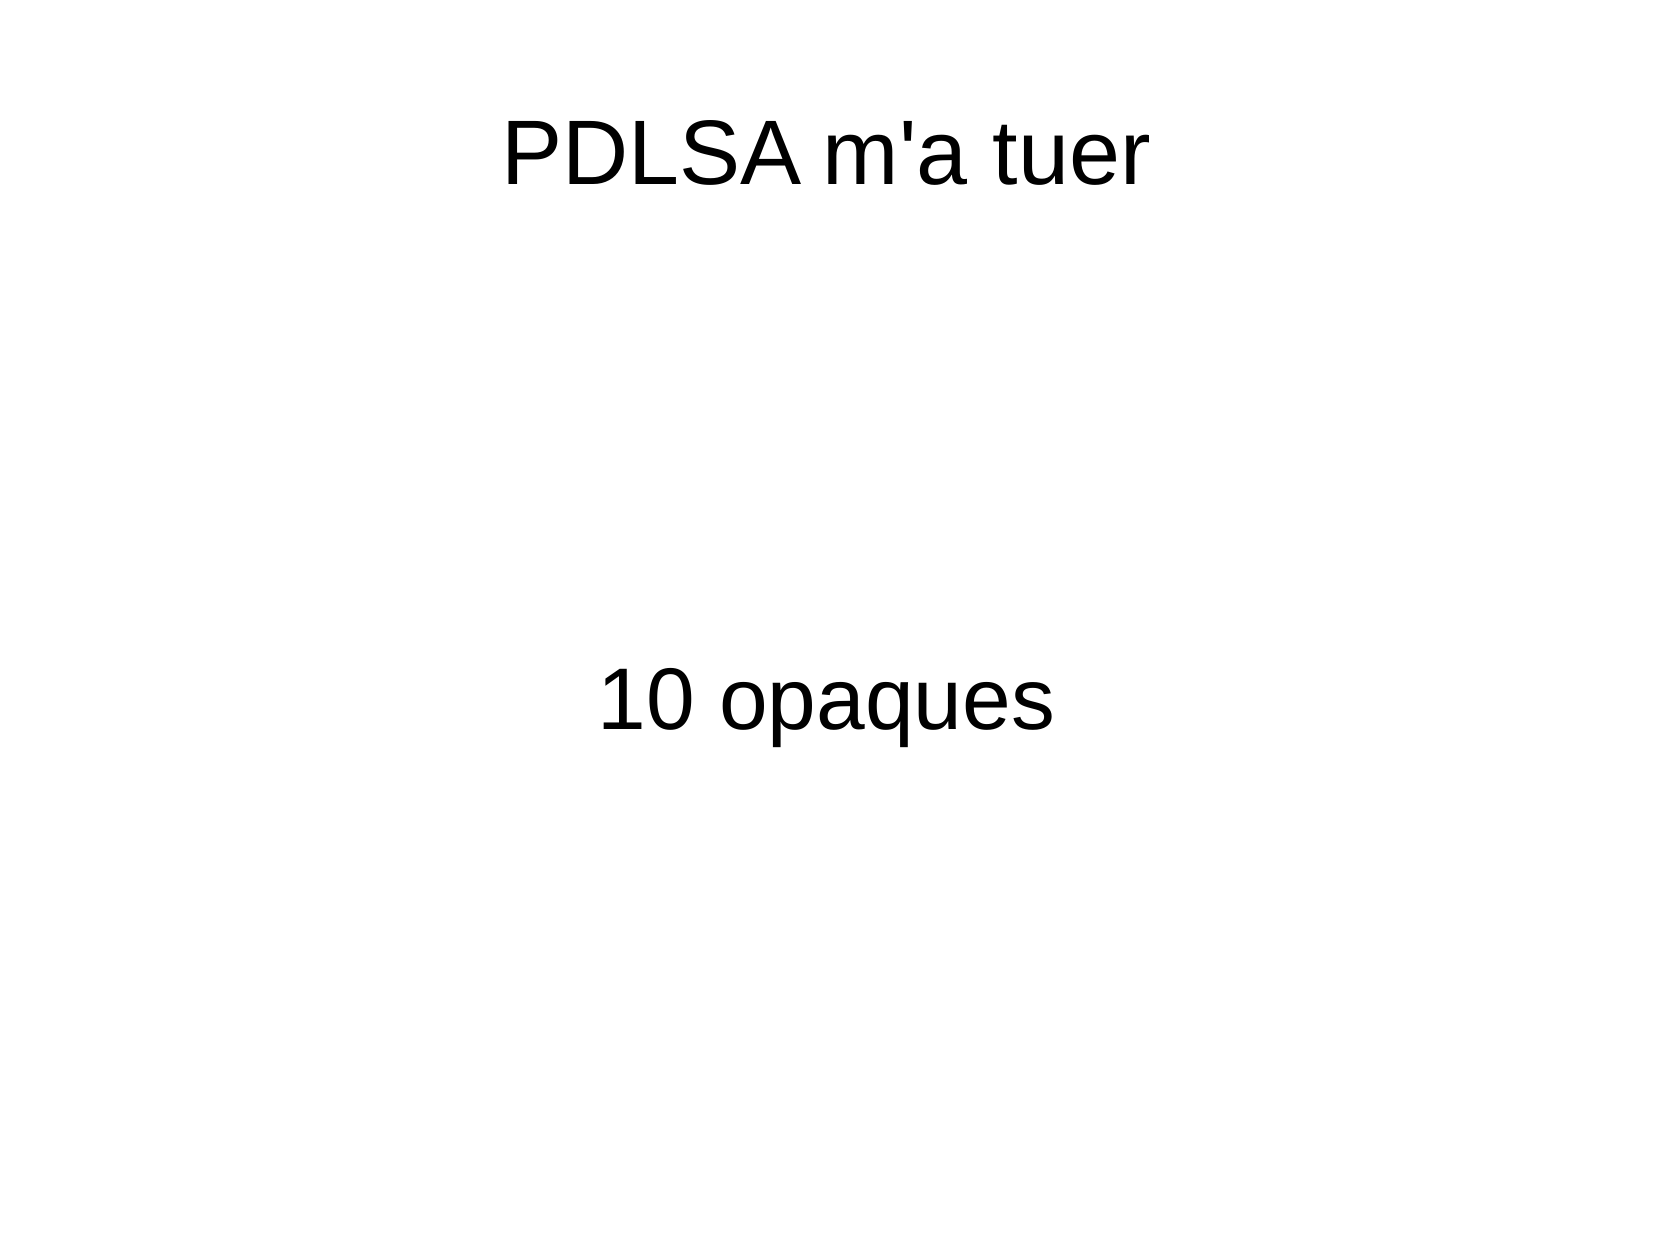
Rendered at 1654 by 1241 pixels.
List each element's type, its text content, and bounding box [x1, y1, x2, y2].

subtitle 10 opaques [82, 297, 1571, 1102]
title PDLSA m'a tuer [82, 56, 1571, 250]
